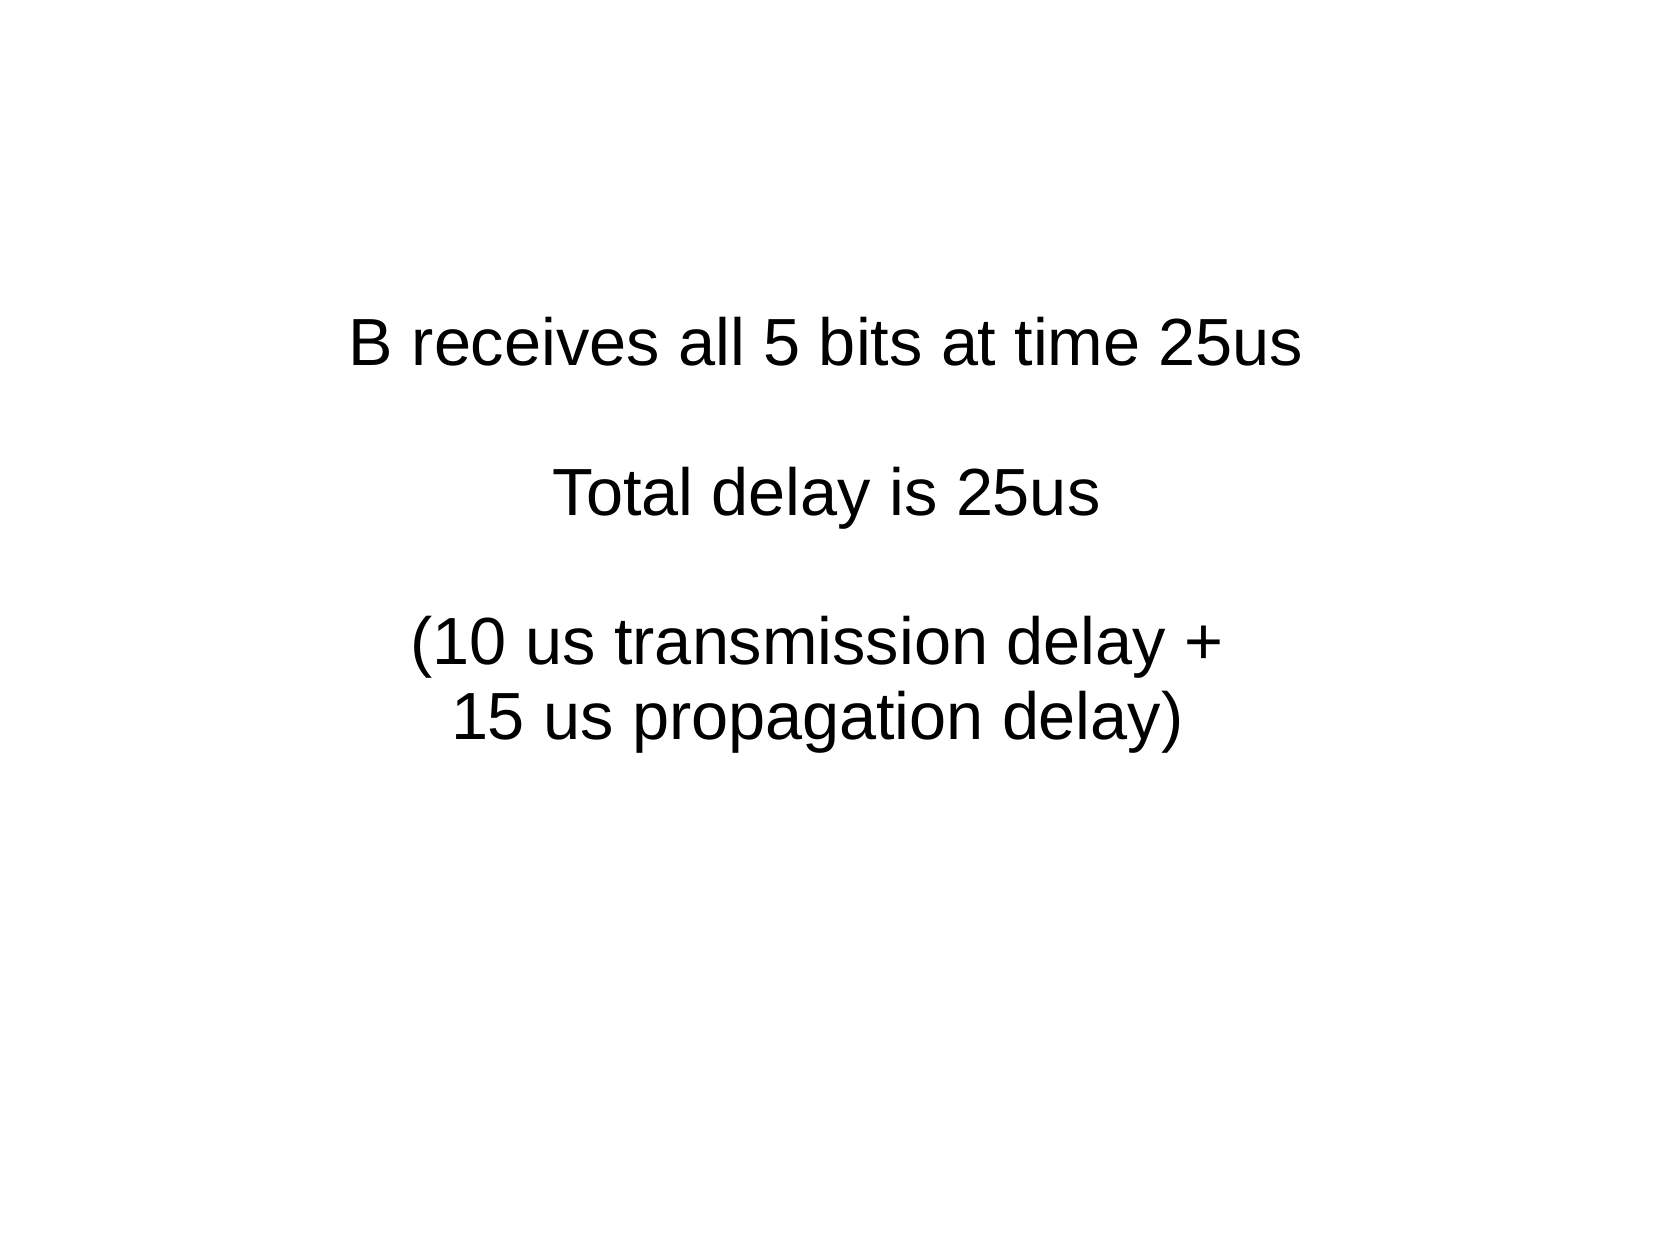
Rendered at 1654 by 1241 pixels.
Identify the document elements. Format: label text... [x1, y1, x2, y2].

subtitle B receives all 5 bits at time 25us Total delay is 25us (10 us transmission delay + 15 us propagation delay) [82, 49, 1571, 1010]
